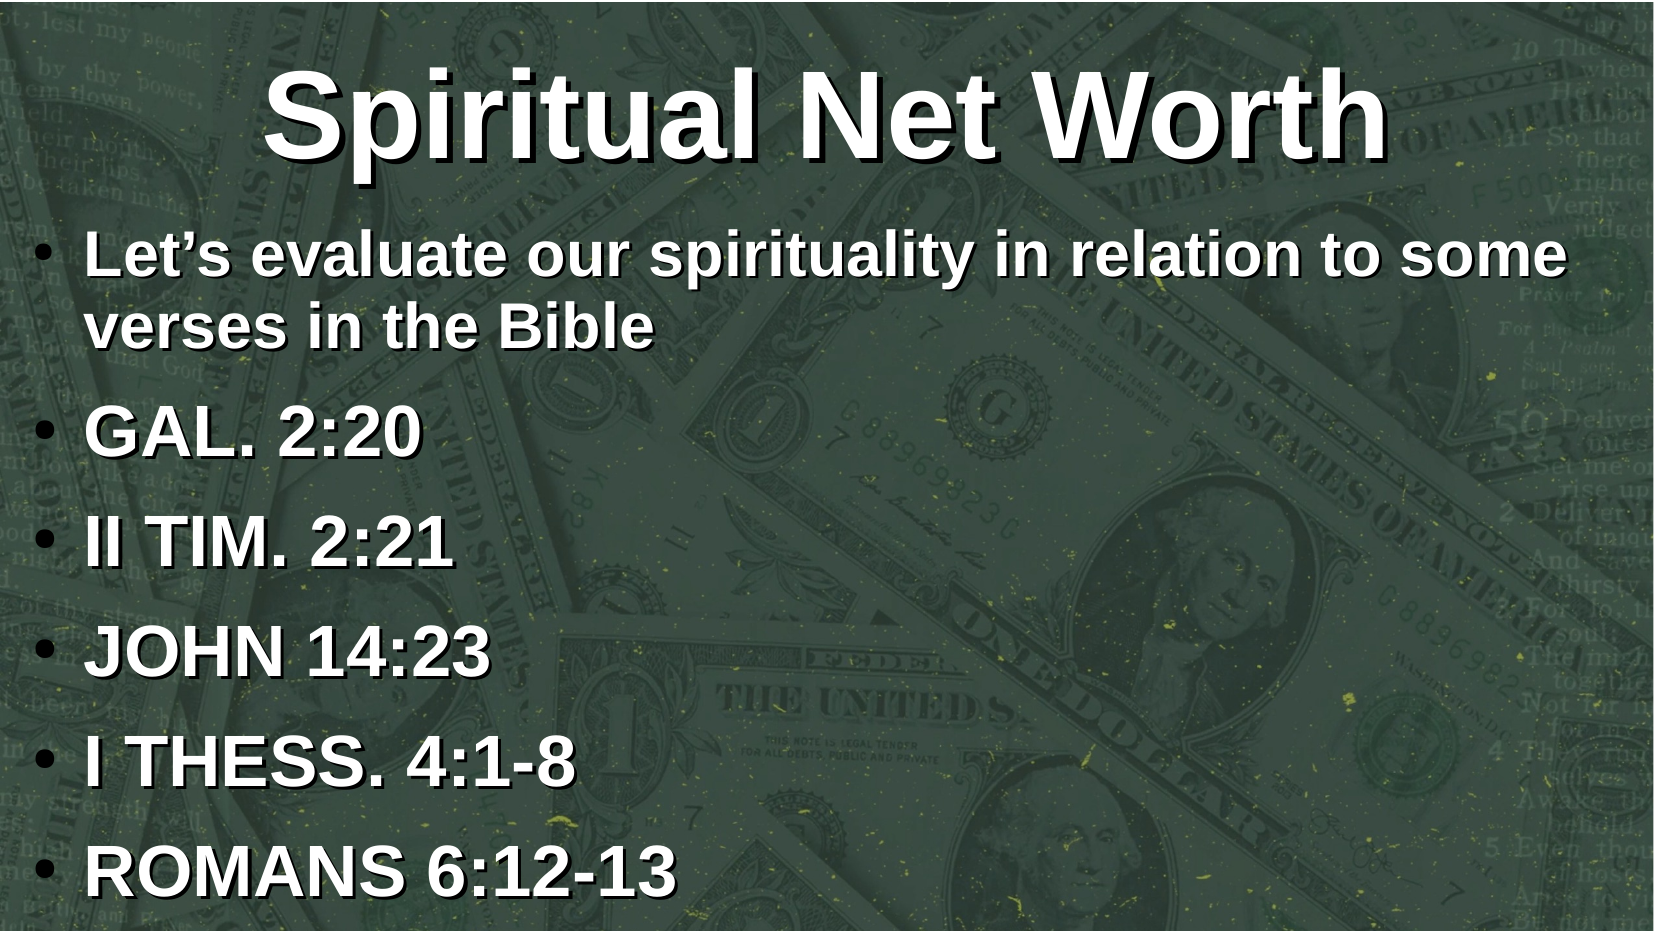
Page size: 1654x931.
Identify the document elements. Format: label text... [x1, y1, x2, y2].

list Let’s evaluate our spirituality in relation to some verses in the Bible GAL. 2:20 II TIM. 2:21 JOHN 14:23 I THESS. 4:1-8 ROMANS 6:12-13 [15, 217, 1651, 916]
picture [0, 2, 1654, 931]
title Spiritual Net Worth [82, 37, 1571, 193]
